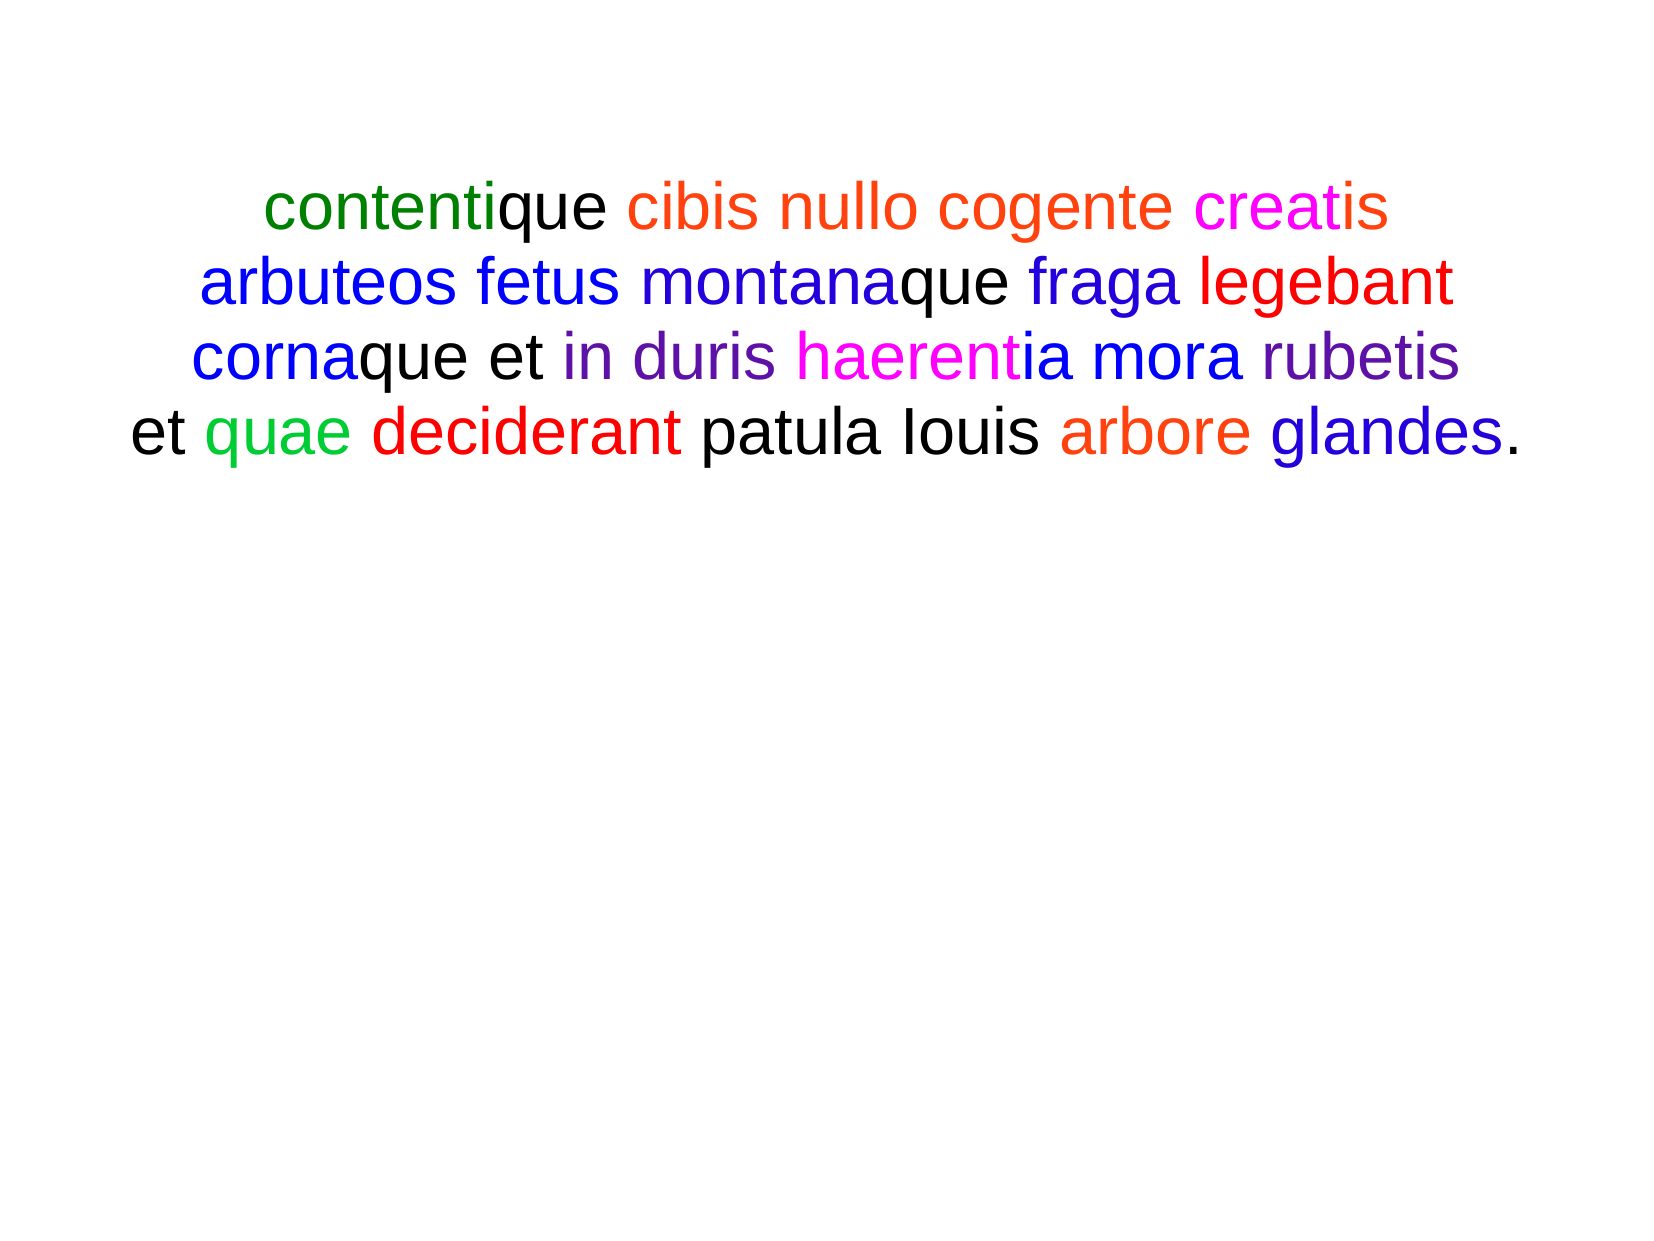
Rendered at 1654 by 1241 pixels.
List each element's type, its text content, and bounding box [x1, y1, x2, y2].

title contentique cibis nullo cogente creatis arbuteos fetus montanaque fraga legebant cornaque et in duris haerentia mora rubetis et quae deciderant patula Iouis arbore glandes. [47, 35, 1607, 603]
